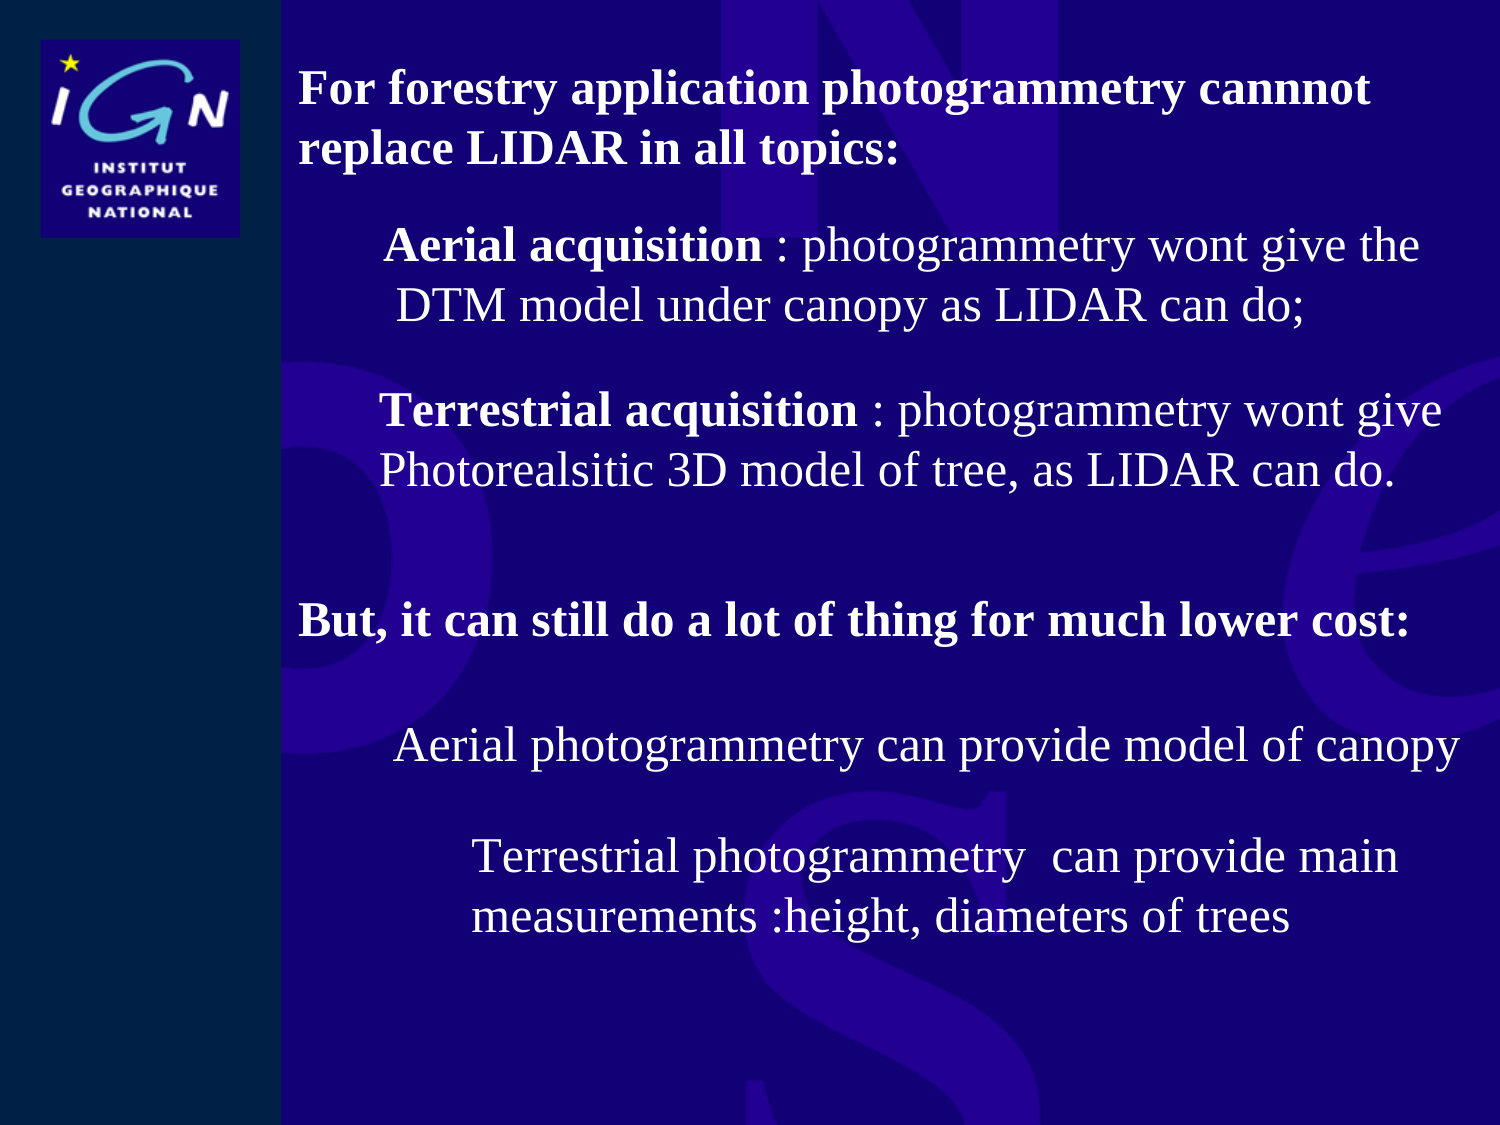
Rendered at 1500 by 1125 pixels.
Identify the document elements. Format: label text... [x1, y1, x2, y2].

text_box But, it can still do a lot of thing for much lower cost: [283, 578, 1428, 655]
text_box For forestry application photogrammetry cannnot replace LIDAR in all topics: [283, 47, 1399, 183]
text_box Aerial photogrammetry can provide model of canopy [377, 704, 1489, 780]
picture [0, 0, 1500, 1125]
text_box Terrestrial photogrammetry can provide main measurements :height, diameters of trees [456, 814, 1428, 951]
text_box Aerial acquisition : photogrammetry wont give the DTM model under canopy as LIDAR can do; [368, 203, 1436, 339]
text_box Terrestrial acquisition : photogrammetry wont give Photorealsitic 3D model of tree, as LIDAR can do. [363, 368, 1471, 504]
